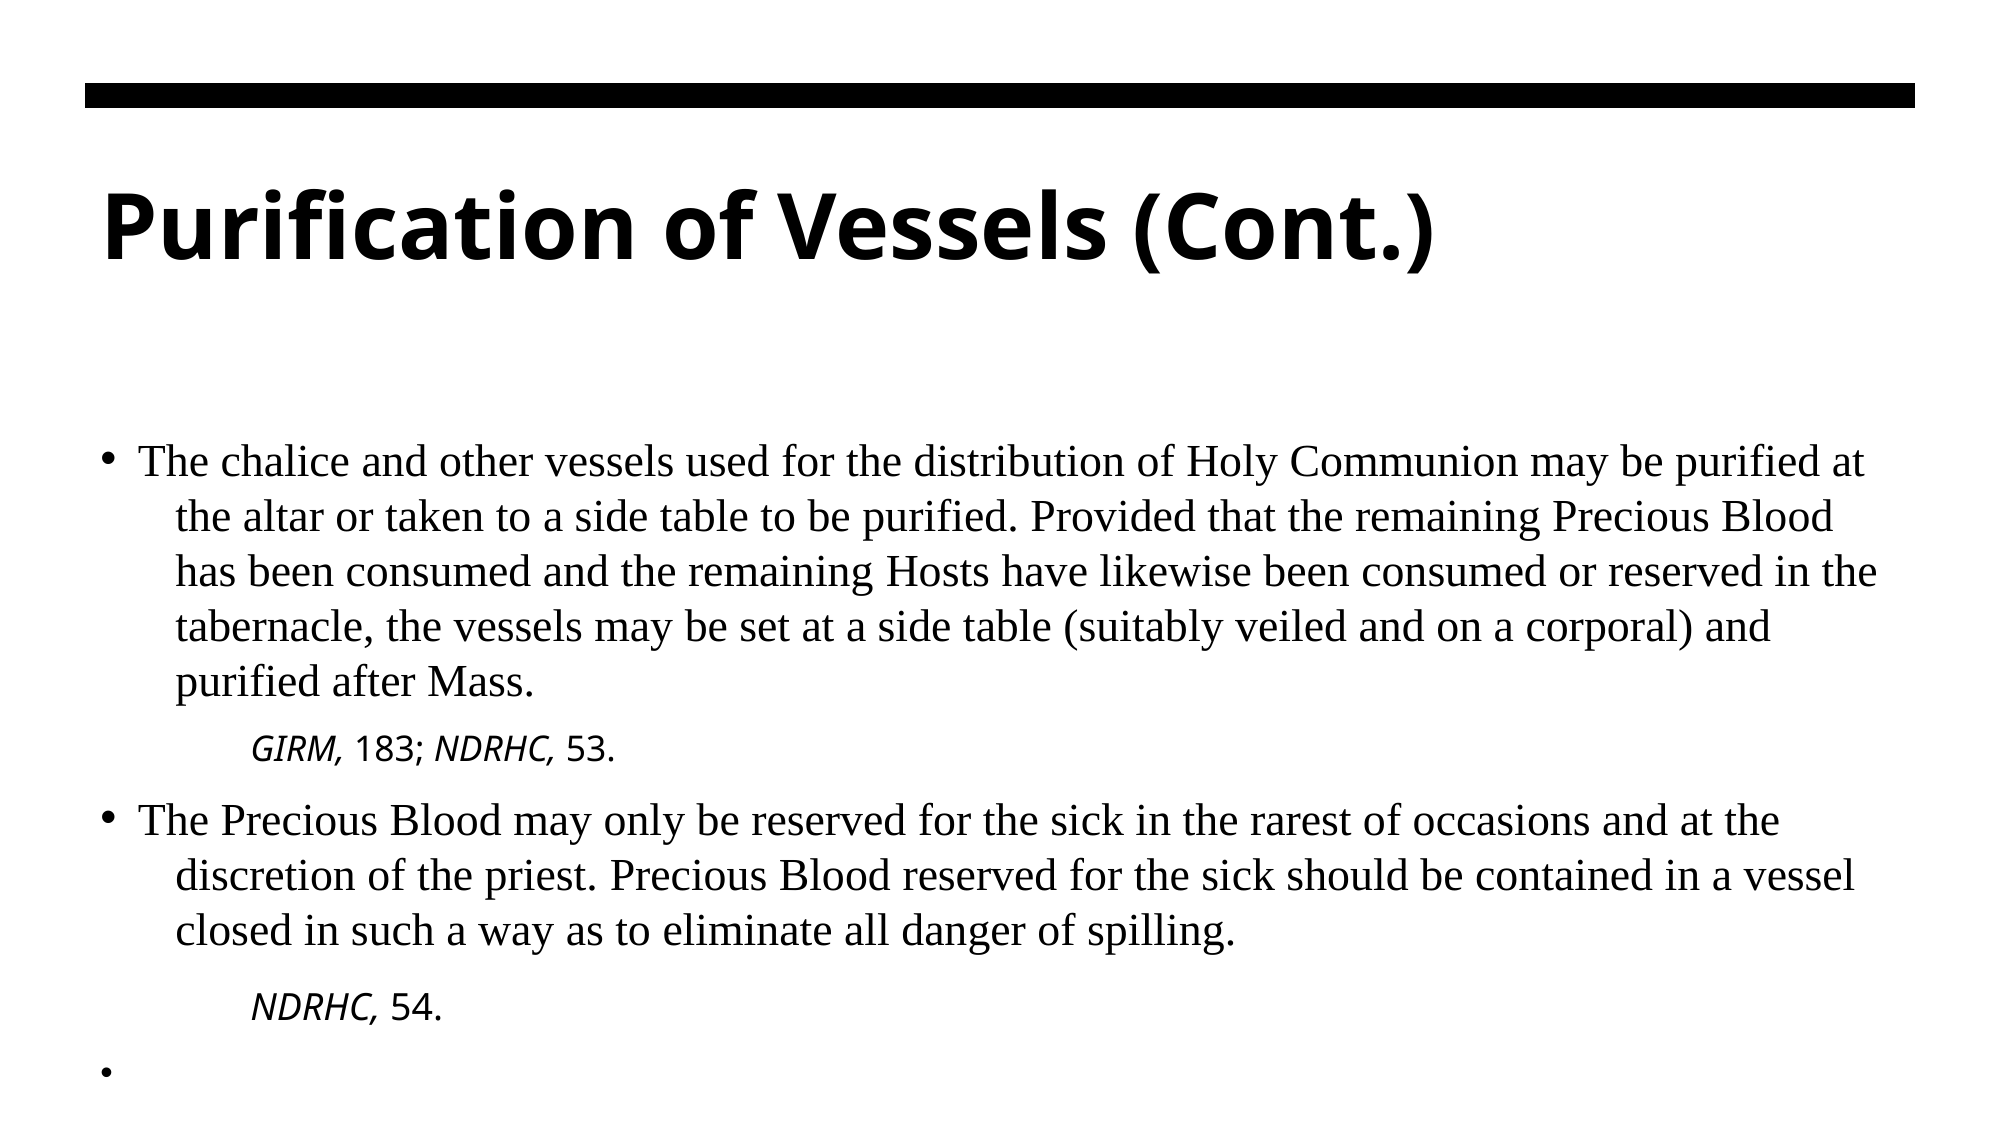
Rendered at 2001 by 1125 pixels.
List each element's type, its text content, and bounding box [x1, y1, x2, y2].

title Purification of Vessels (Cont.) [85, 160, 1916, 401]
list The chalice and other vessels used for the distribution of Holy Communion may be purified at the altar or taken to a side table to be purified. Provided that the remaining Precious Blood has been consumed and the remaining Hosts have likewise been consumed or reserved in the tabernacle, the vessels may be set at a side table (suitably veiled and on a corporal) and purified after Mass. GIRM, 183; NDRHC, 53. The Precious Blood may only be reserved for the sick in the rarest of occasions and at the discretion of the priest. Precious Blood reserved for the sick should be contained in a vessel closed in such a way as to eliminate all danger of spilling. NDRHC, 54. [85, 423, 1916, 1042]
